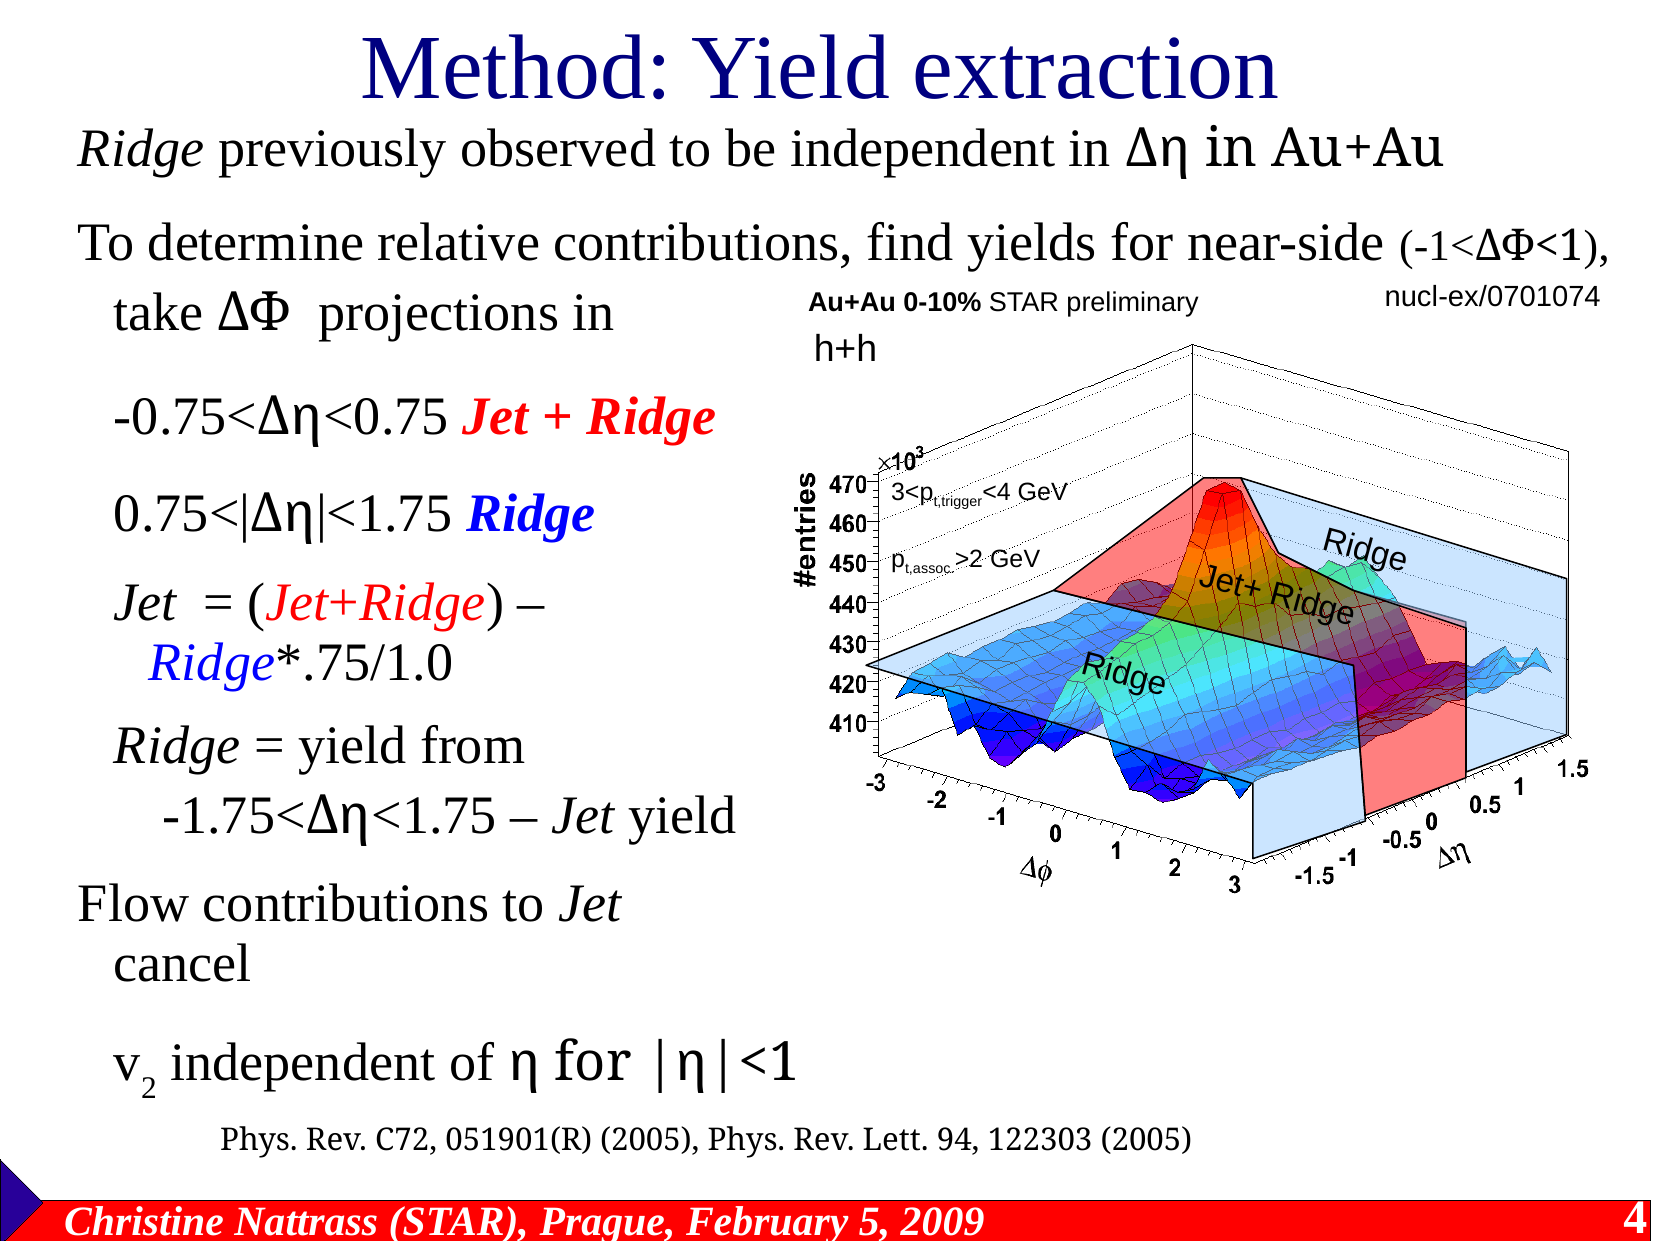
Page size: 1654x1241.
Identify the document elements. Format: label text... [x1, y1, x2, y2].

title Method: Yield extraction [76, 0, 1565, 135]
text_box [866, 477, 1567, 859]
text_box h+h [799, 324, 912, 414]
list Ridge previously observed to be independent in Δη in Au+Au To determine relative contributions, find yields for near-side (-1<ΔΦ<1), take ΔΦprojections in -0.75<Δη<0.75 Jet + Ridge 0.75<|Δη|<1.75 Ridge Jet = (Jet+Ridge) – Ridge*.75/1.0 Ridge = yield from -1.75<Δη<1.75 – Jet yield Flow contributions to Jet cancel v2 independent of η for |η|<1 Phys. Rev. C72, 051901(R) (2005), Phys. Rev. Lett. 94, 122303 (2005)‏ [43, 108, 1654, 1133]
picture [792, 279, 1654, 928]
text_box Ridge [1054, 637, 1219, 749]
text_box nucl-ex/0701074 [1369, 275, 1654, 336]
text_box 4 [1549, 1183, 1654, 1241]
text_box 3<pt,trigger<4 GeV pt,assoc.>2 GeV [876, 469, 1117, 585]
text_box Au+Au 0-10% STAR preliminary [793, 278, 1214, 326]
text_box Jet+ Ridge [1161, 549, 1455, 733]
text_box Ridge [1295, 513, 1461, 625]
